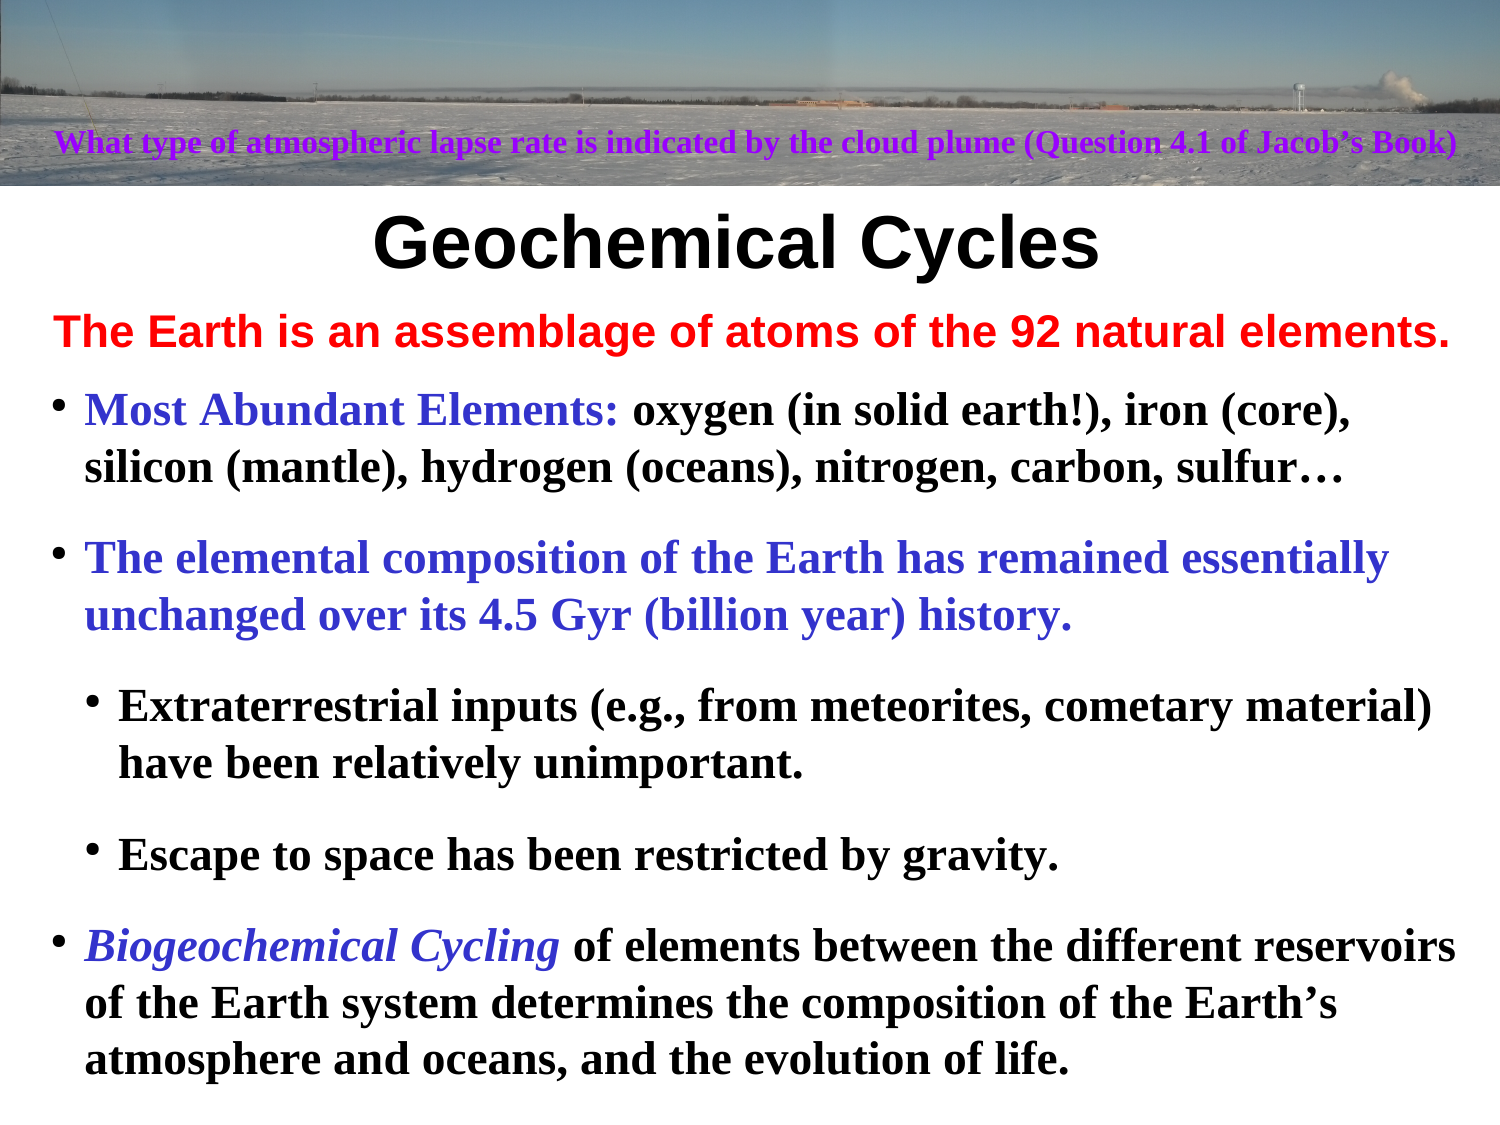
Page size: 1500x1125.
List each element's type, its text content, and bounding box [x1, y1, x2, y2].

list Most Abundant Elements: oxygen (in solid earth!), iron (core), silicon (mantle), hydrogen (oceans), nitrogen, carbon, sulfur… The elemental composition of the Earth has remained essentially unchanged over its 4.5 Gyr (billion year) history. Extraterrestrial inputs (e.g., from meteorites, cometary material) have been relatively unimportant. Escape to space has been restricted by gravity. Biogeochemical Cycling of elements between the different reservoirs of the Earth system determines the composition of the Earth’s atmosphere and oceans, and the evolution of life. [35, 370, 1489, 1098]
text_box Geochemical Cycles [0, 186, 1500, 290]
text_box The Earth is an assemblage of atoms of the 92 natural elements. [38, 293, 1467, 365]
picture [0, 0, 1500, 186]
text_box What type of atmospheric lapse rate is indicated by the cloud plume (Question 4.1 of Jacob’s Book) [6, 112, 1500, 168]
